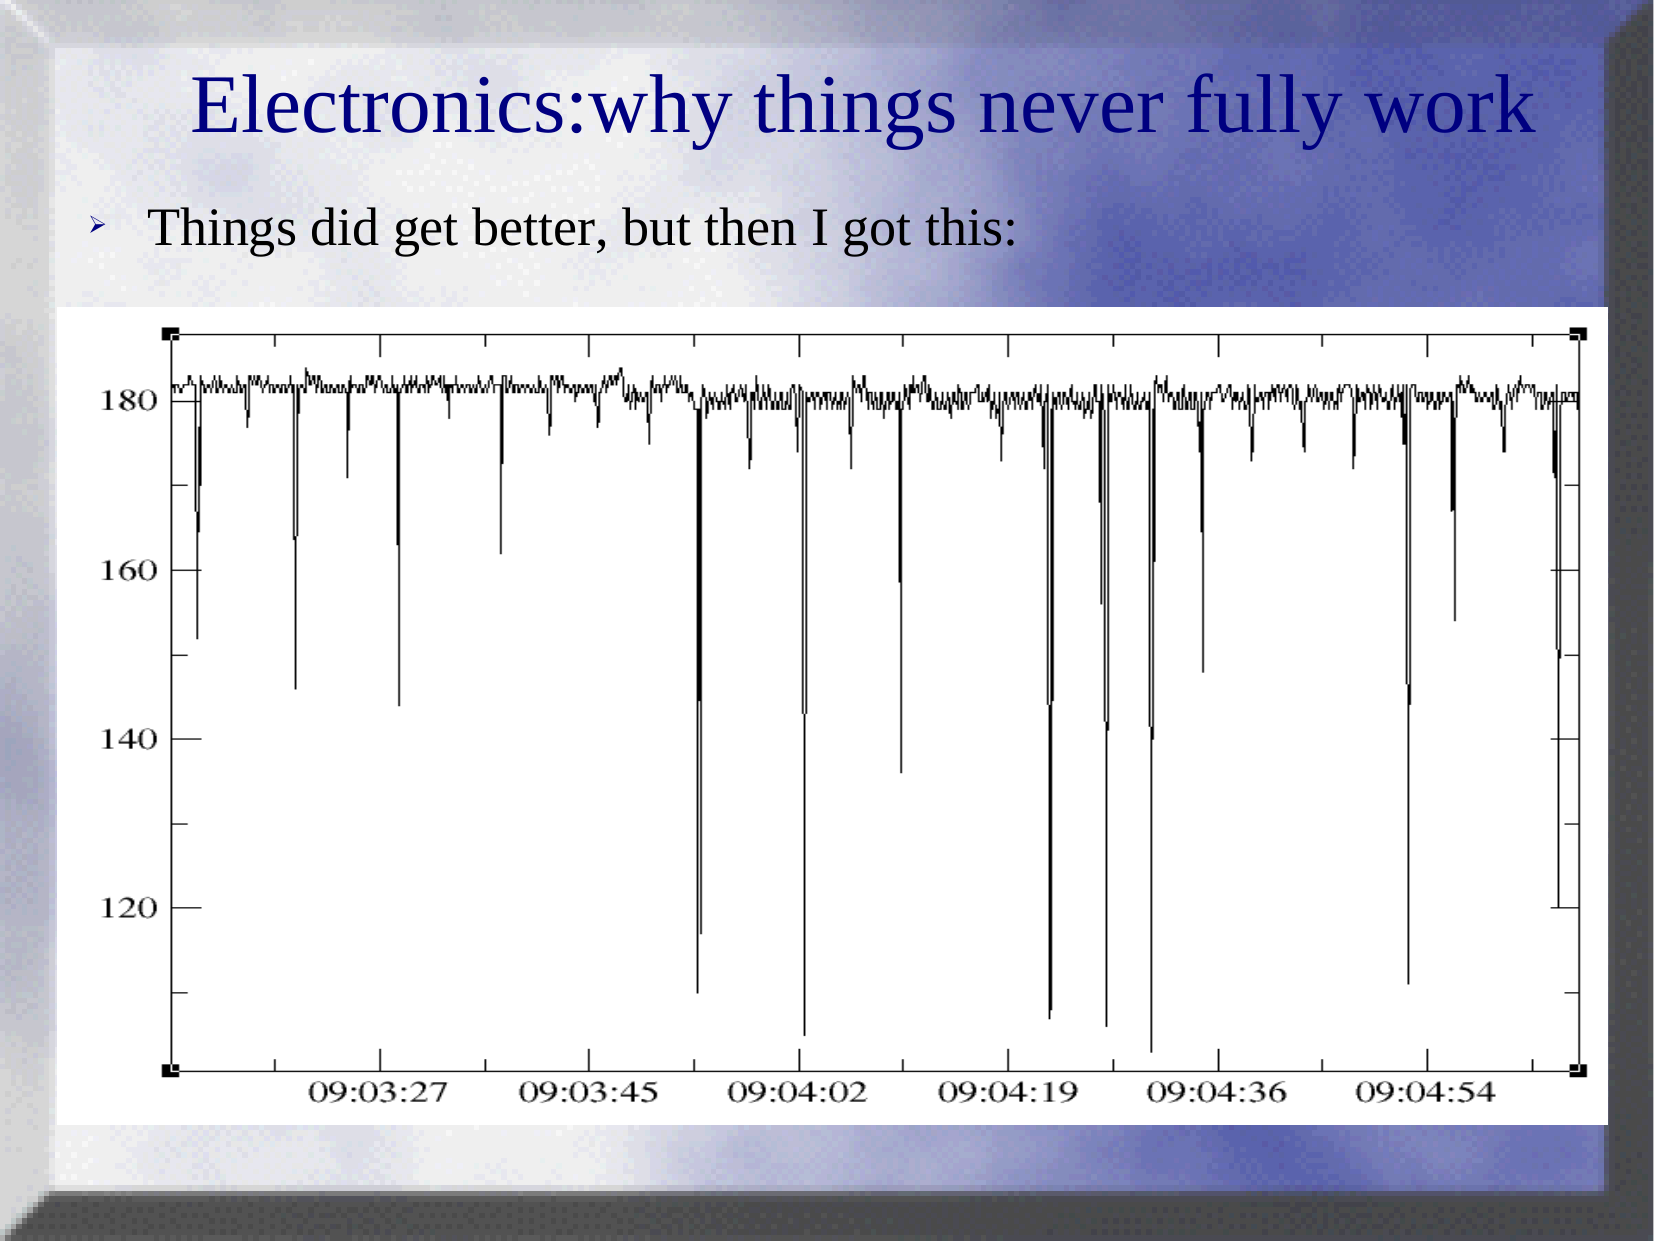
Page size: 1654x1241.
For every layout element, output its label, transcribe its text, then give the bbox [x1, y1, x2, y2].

title Electronics:why things never fully work [167, 50, 1563, 158]
list Things did get better, but then I got this: [88, 197, 1586, 307]
picture [0, 0, 1654, 1241]
